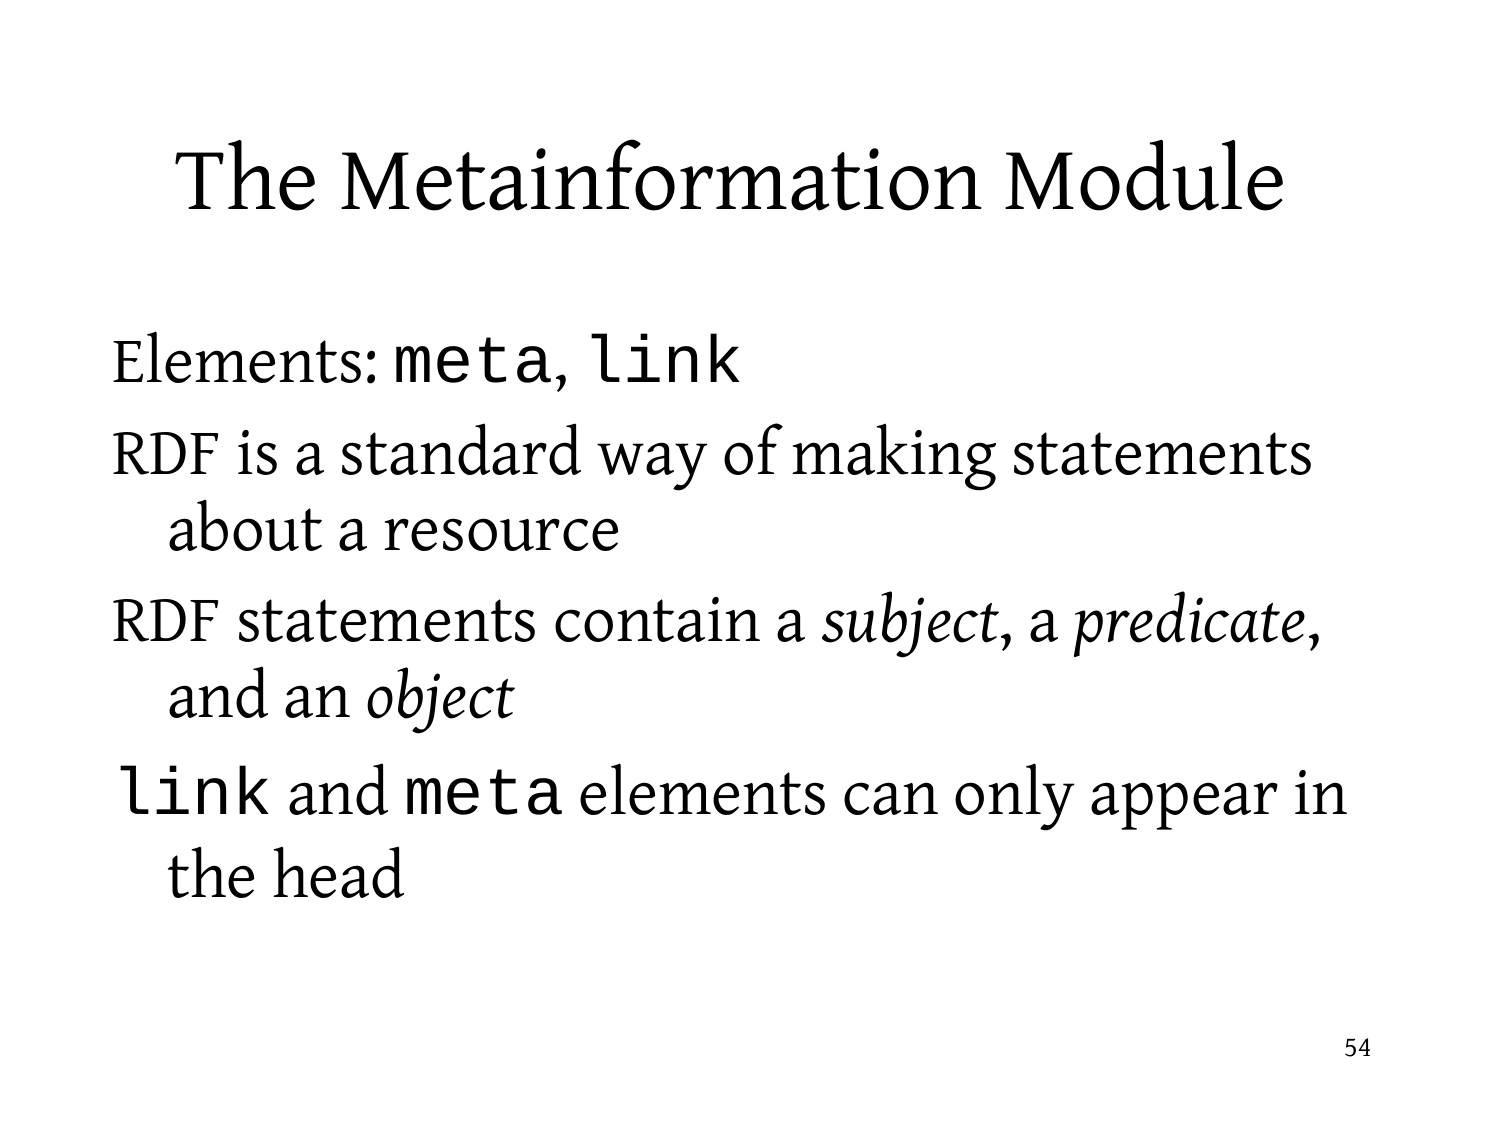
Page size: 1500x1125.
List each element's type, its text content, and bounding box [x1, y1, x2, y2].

list Elements: meta, link RDF is a standard way of making statements about a resource RDF statements contain a subject, a predicate, and an object link and meta elements can only appear in the head [112, 324, 1387, 1013]
title The Metainformation Module [95, 52, 1370, 313]
